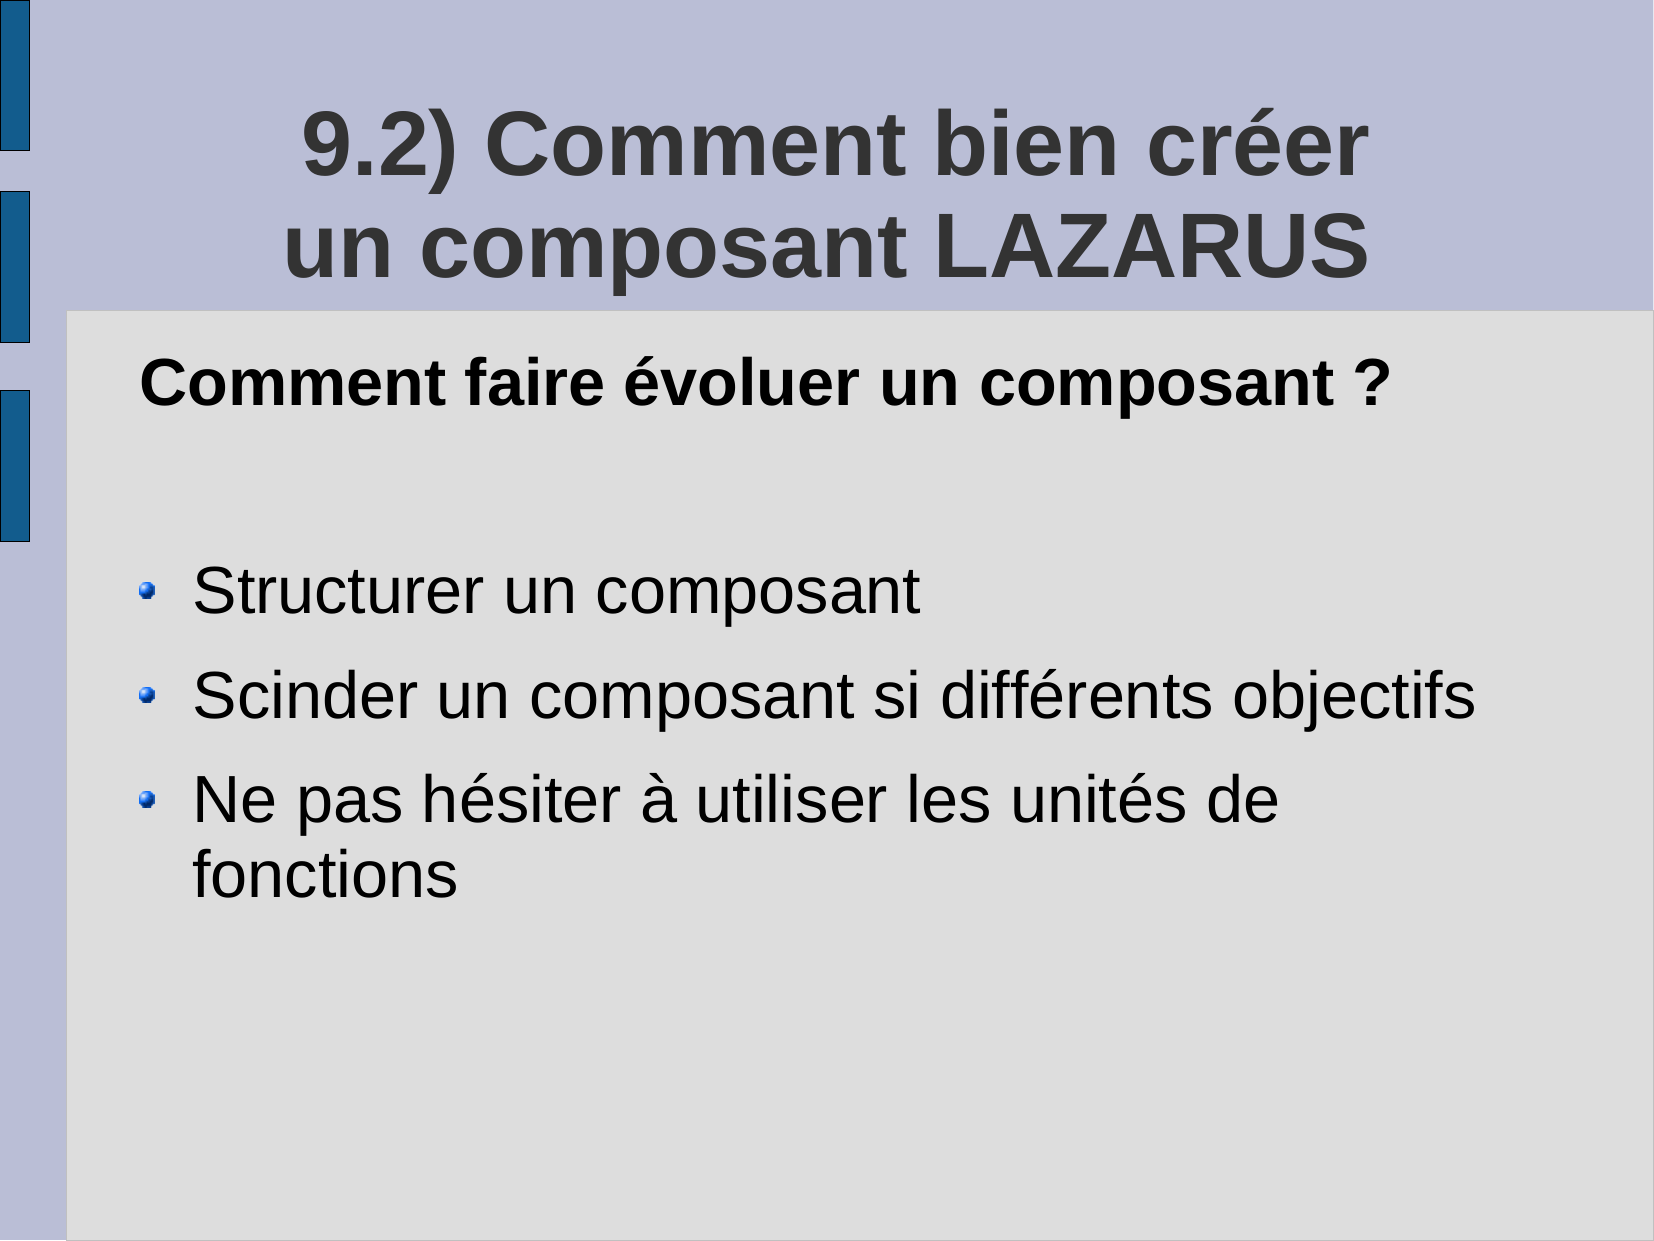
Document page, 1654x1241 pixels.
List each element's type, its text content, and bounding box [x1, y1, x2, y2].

title 9.2) Comment bien créer un composant LAZARUS [121, 91, 1534, 299]
list Comment faire évoluer un composant ? Structurer un composant Scinder un composant si différents objectifs Ne pas hésiter à utiliser les unités de fonctions [121, 344, 1534, 1127]
